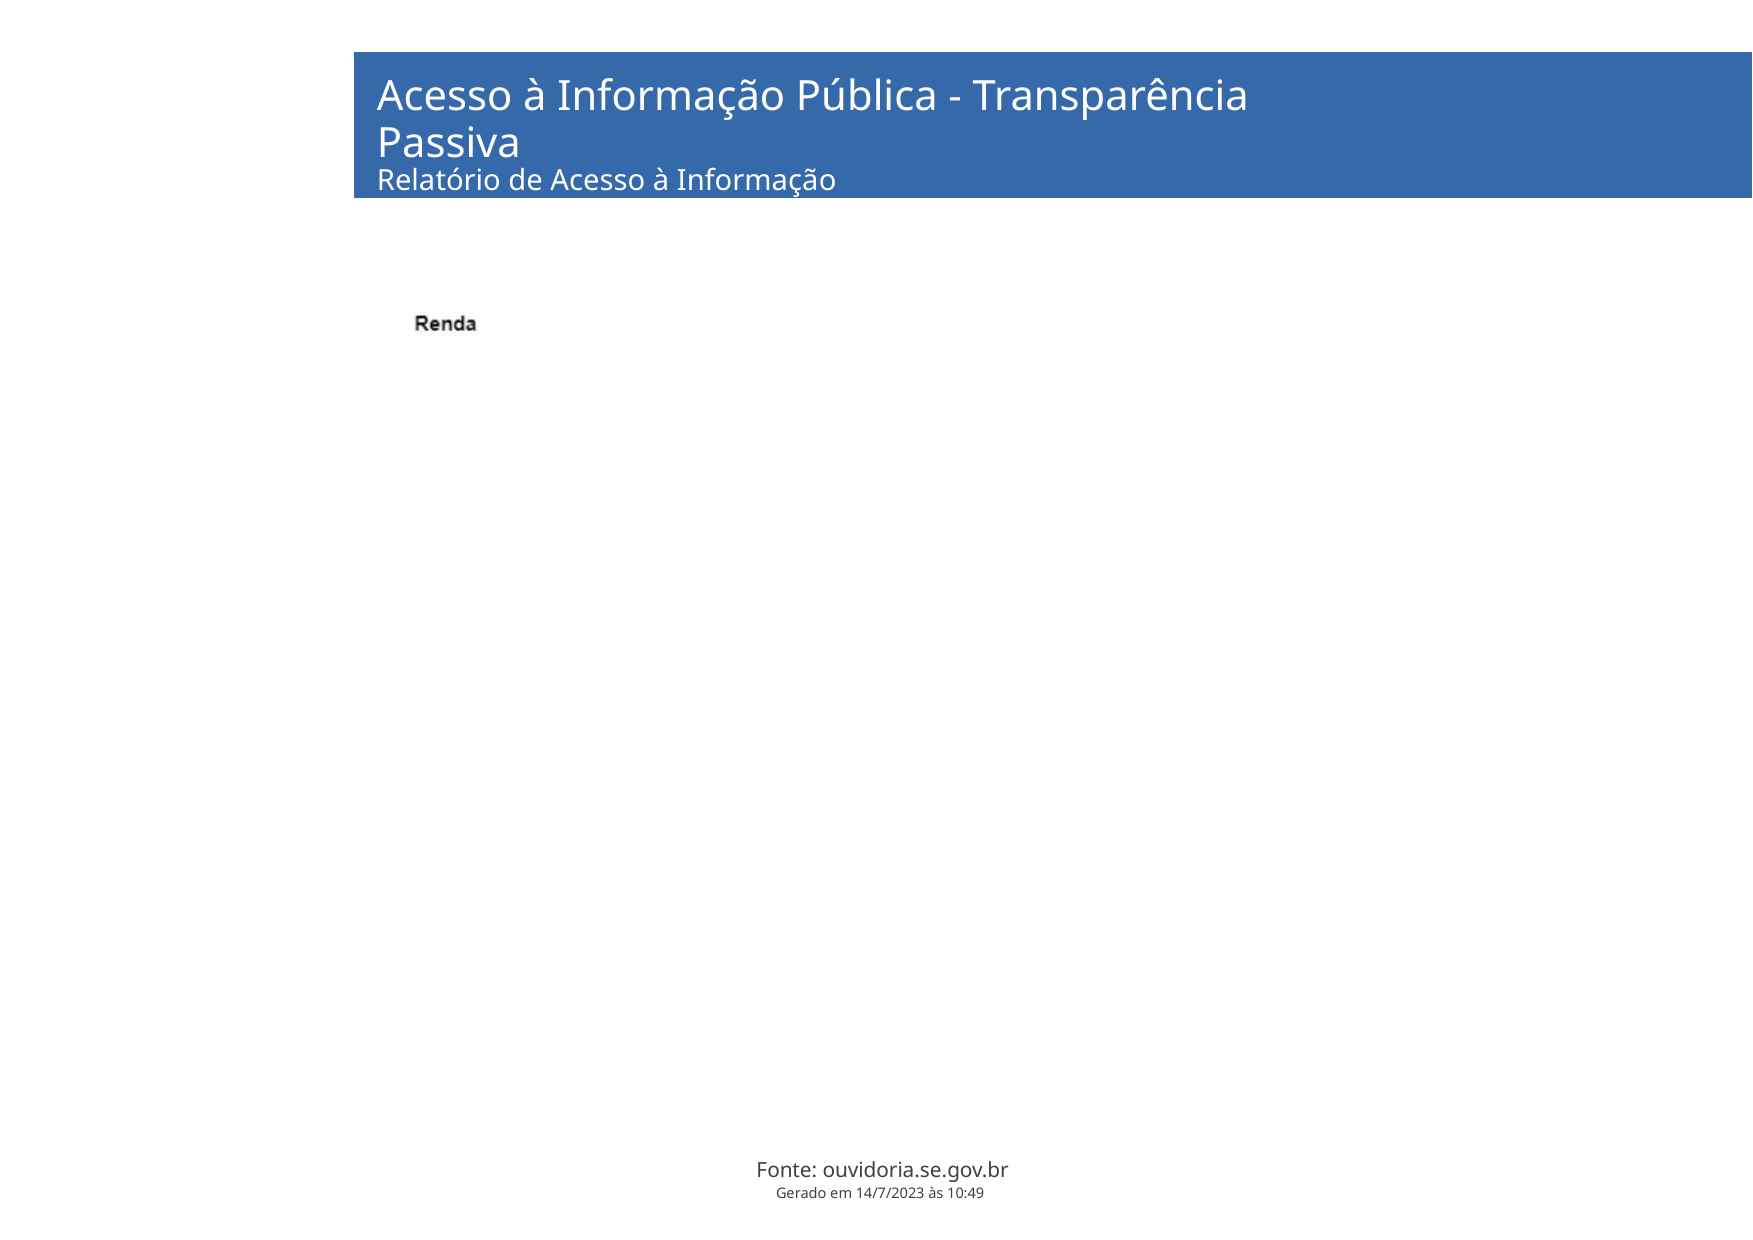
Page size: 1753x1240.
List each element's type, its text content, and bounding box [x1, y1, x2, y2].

text_box Acesso à Informação Pública - Transparência Passiva Relatório de Acesso à Informação EMSETURJunho a Junho de 2023 [376, 72, 1403, 228]
text_box Fonte: ouvidoria.se.gov.br Gerado em 14/7/2023 às 10:49 [756, 1158, 1023, 1202]
text_box [155, 211, 1599, 1028]
text_box [354, 52, 1752, 198]
